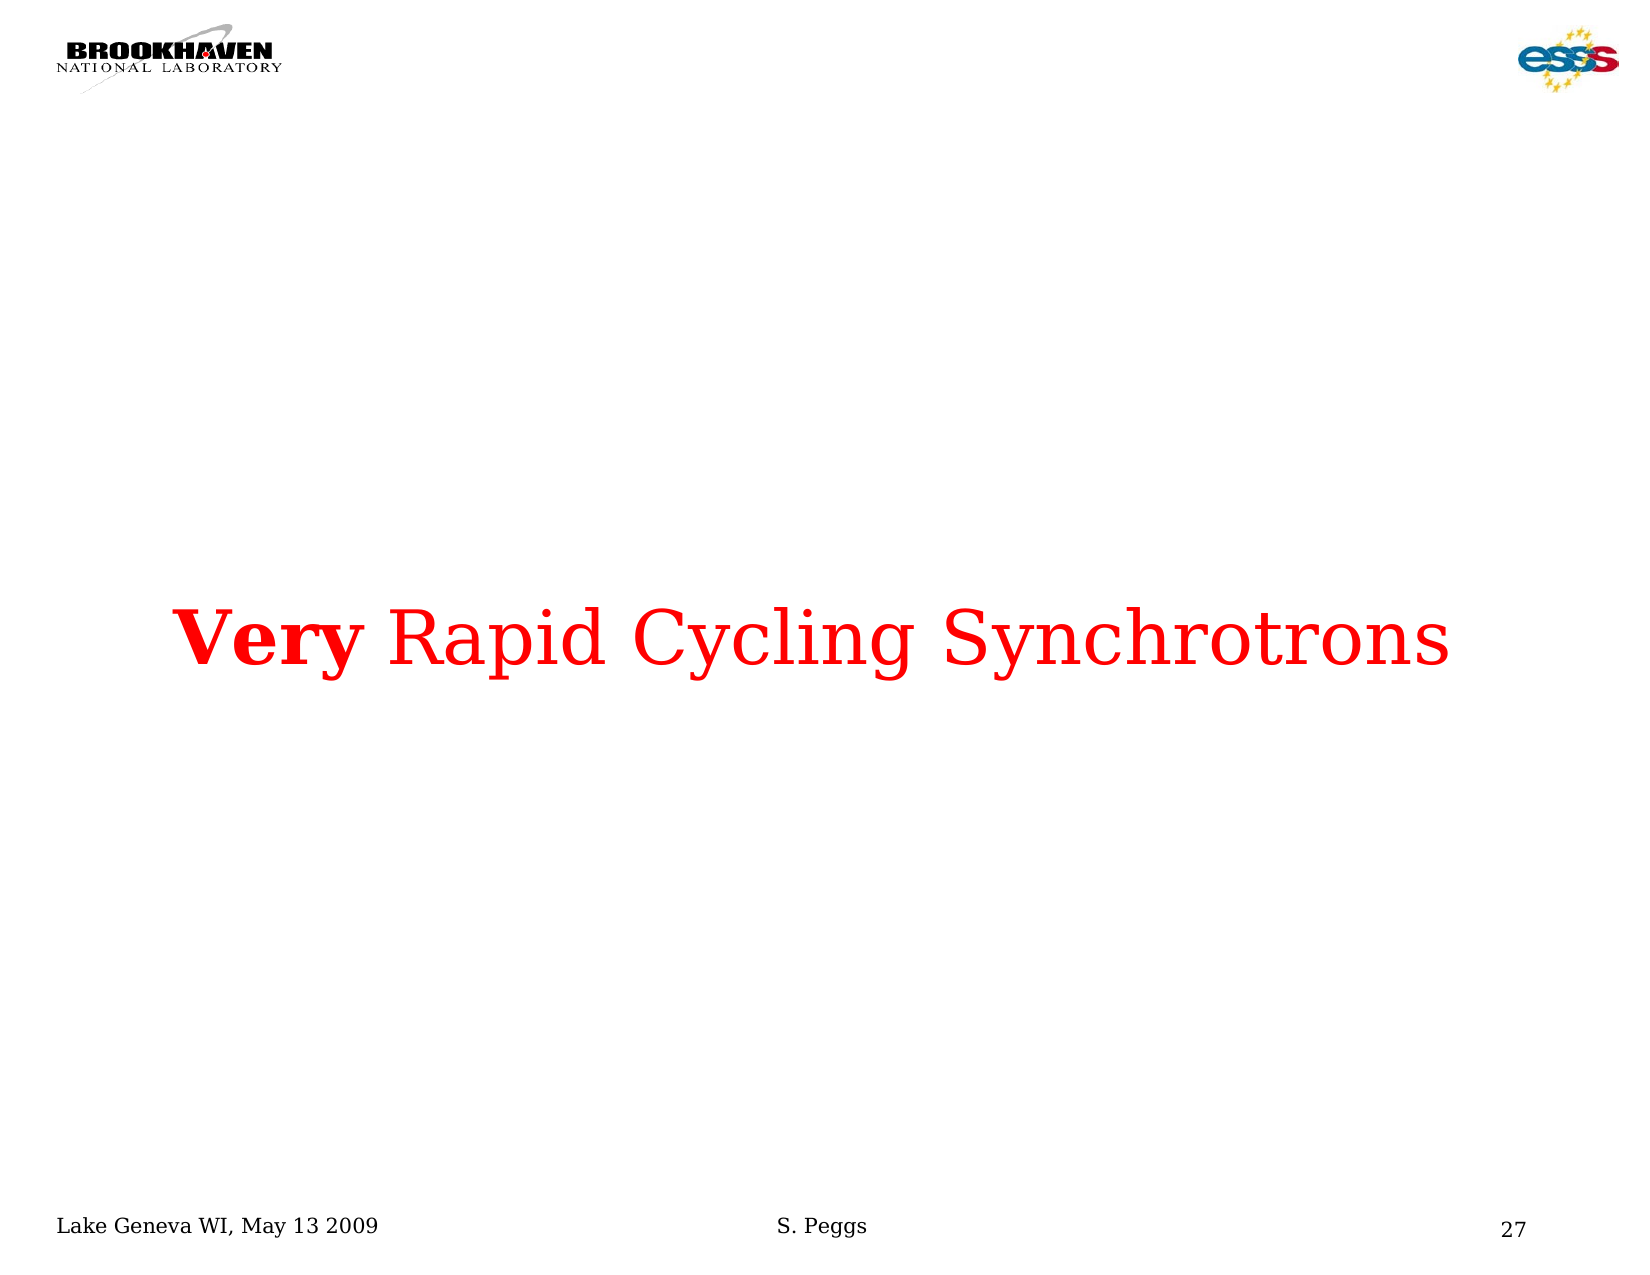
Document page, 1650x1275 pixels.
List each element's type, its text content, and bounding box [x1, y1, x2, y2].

text_box Very Rapid Cycling Synchrotrons [136, 593, 1514, 683]
picture [56, 24, 282, 94]
picture [1518, 25, 1619, 93]
picture [1555, 52, 1566, 57]
